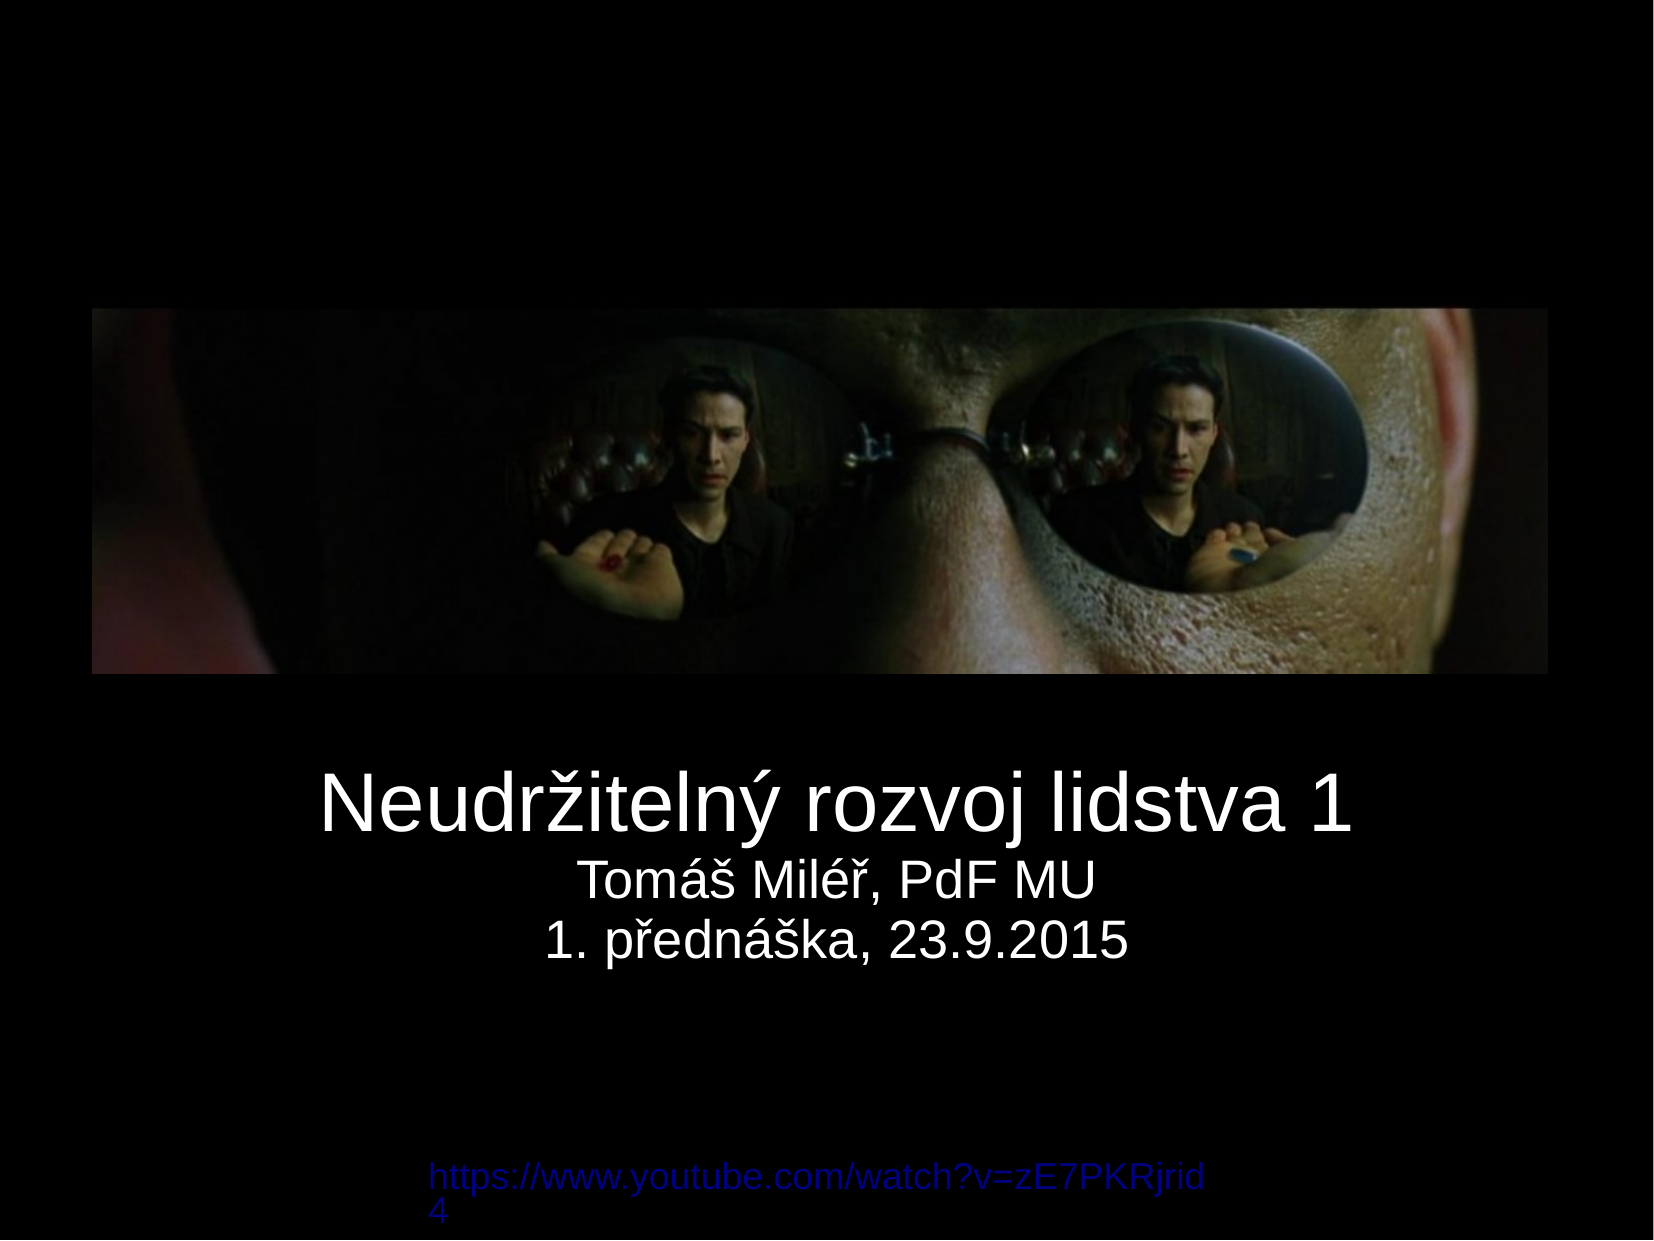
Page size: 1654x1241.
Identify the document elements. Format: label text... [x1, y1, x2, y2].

text_box https://www.youtube.com/watch?v=zE7PKRjrid4 [413, 1147, 1242, 1205]
subtitle Neudržitelný rozvoj lidstva 1 Tomáš Miléř, PdF MU 1. přednáška, 23.9.2015 [80, 755, 1595, 971]
picture [92, 298, 1548, 674]
